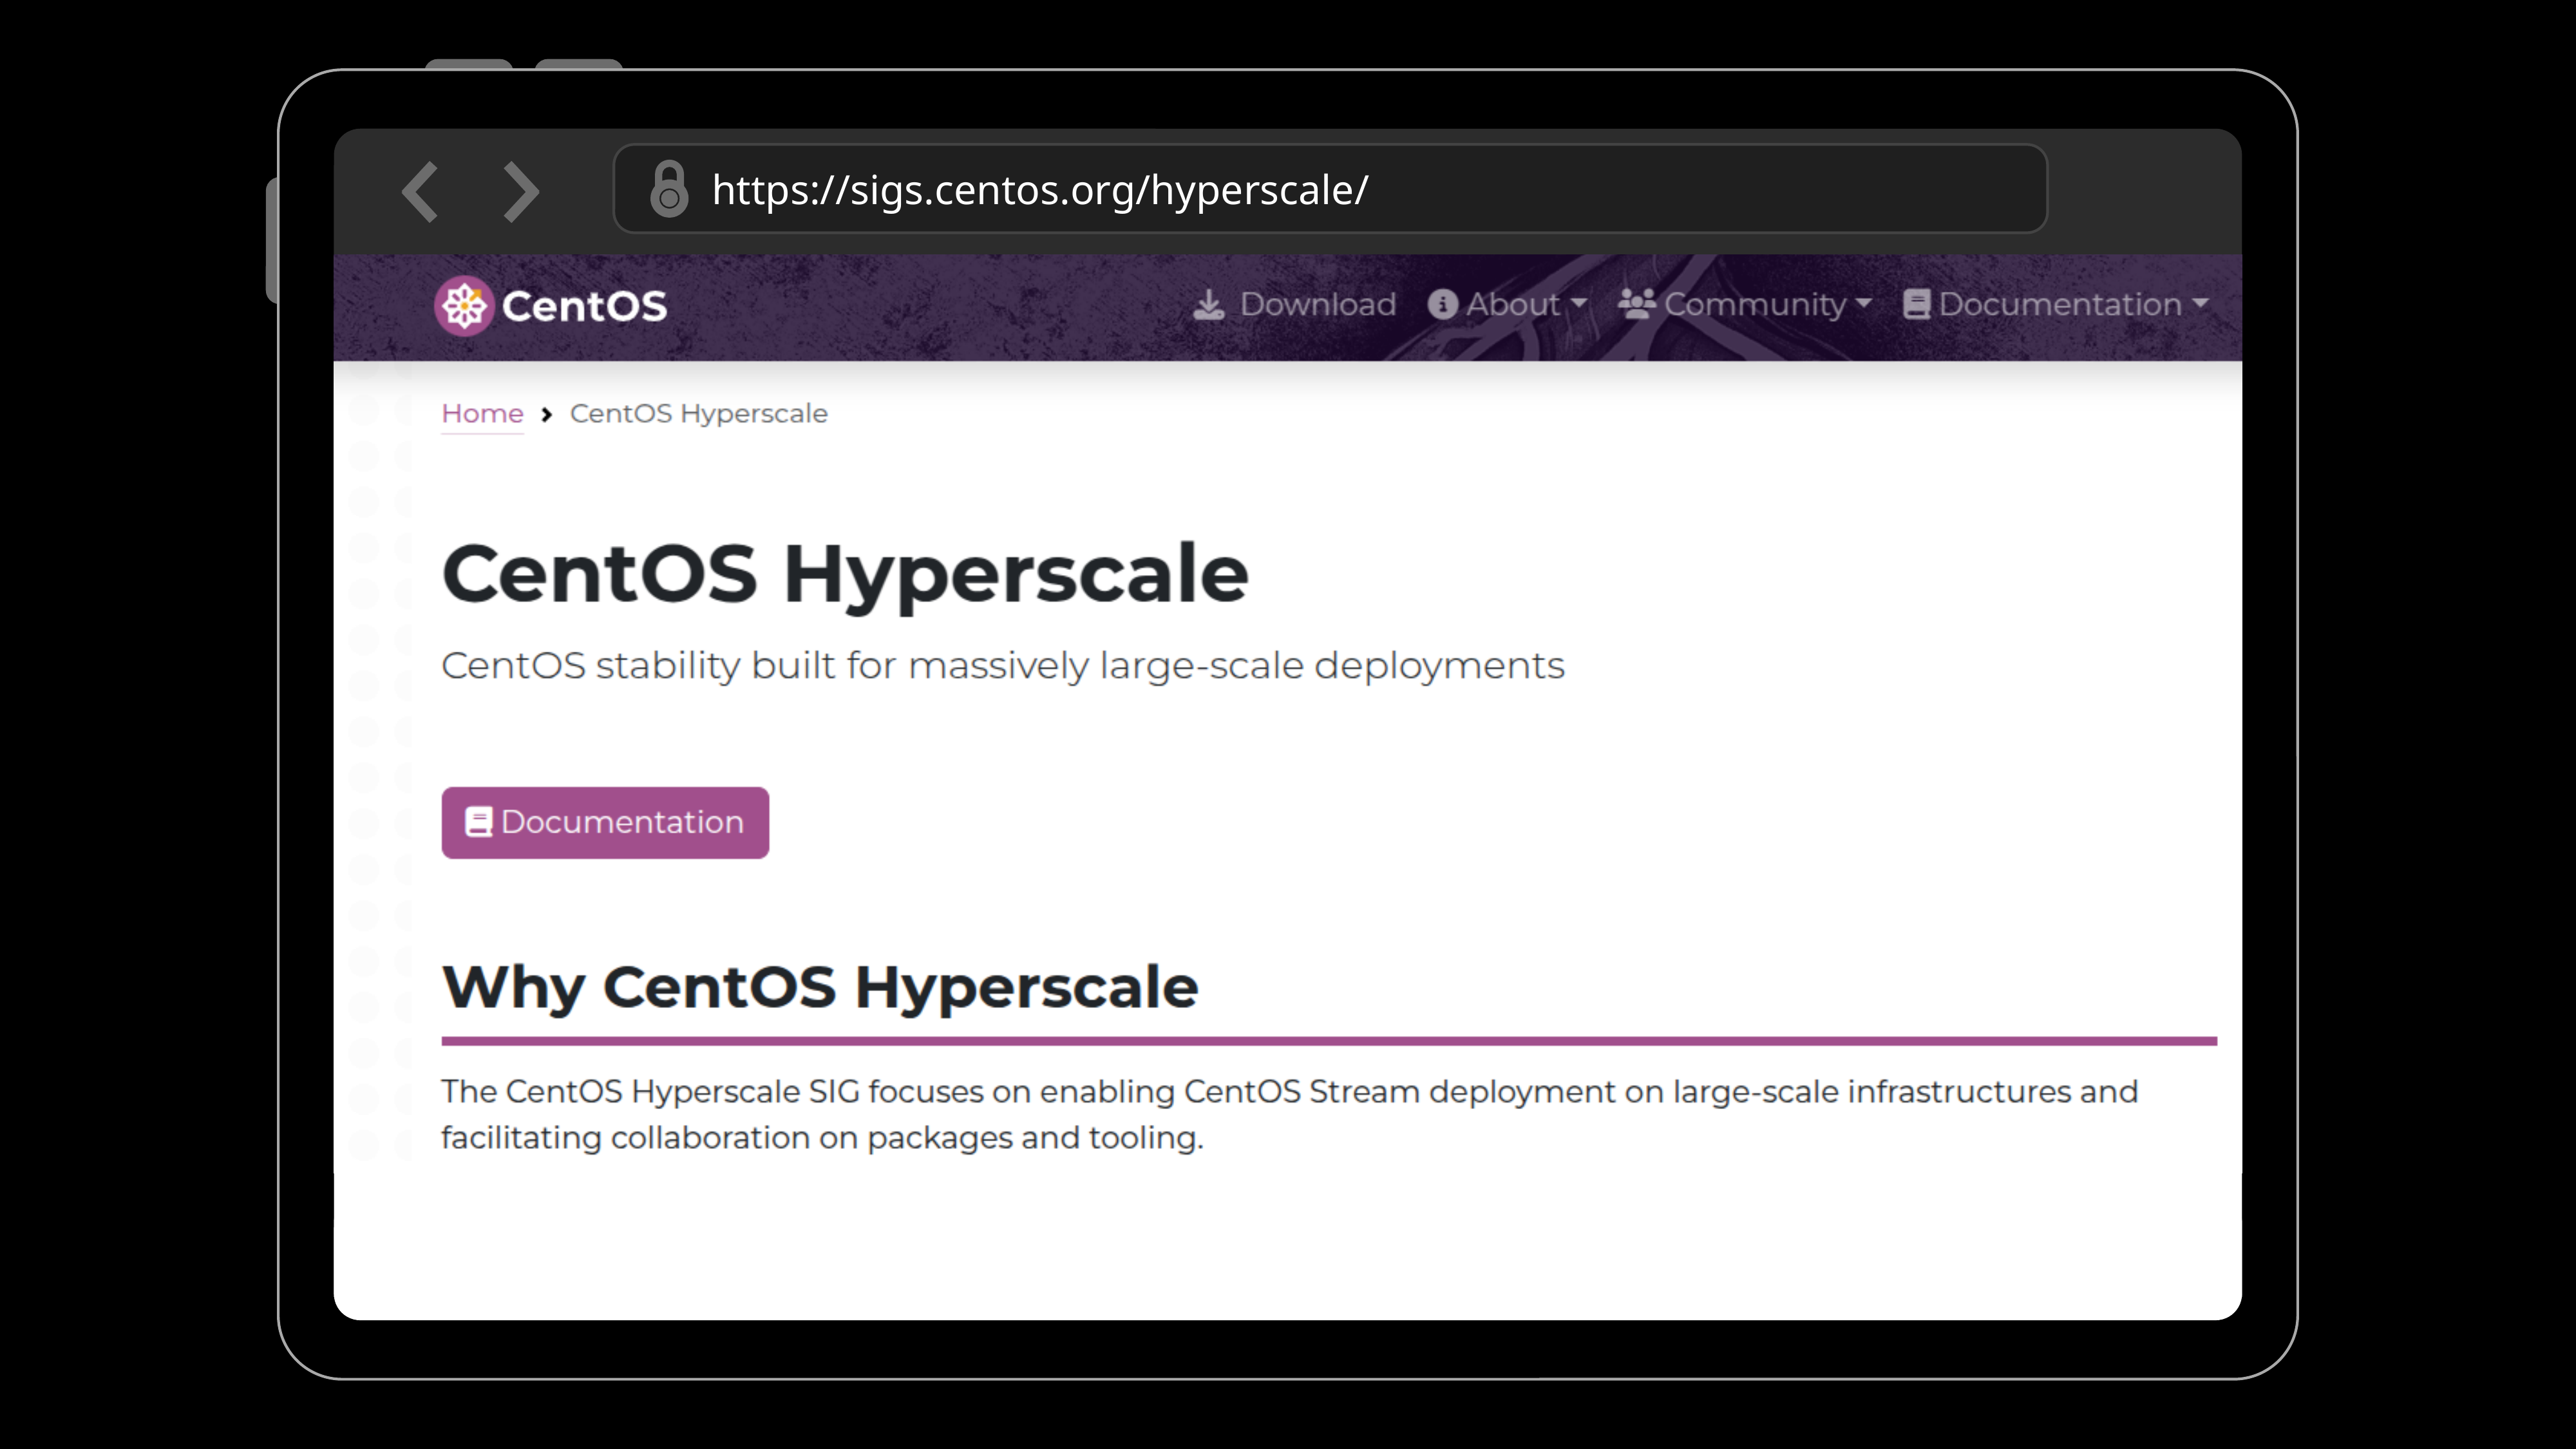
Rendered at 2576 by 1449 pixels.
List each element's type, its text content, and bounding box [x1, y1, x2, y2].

picture [334, 254, 2242, 1173]
text_box [265, 59, 2298, 1379]
text_box https://sigs.centos.org/hyperscale/ [706, 158, 1908, 218]
